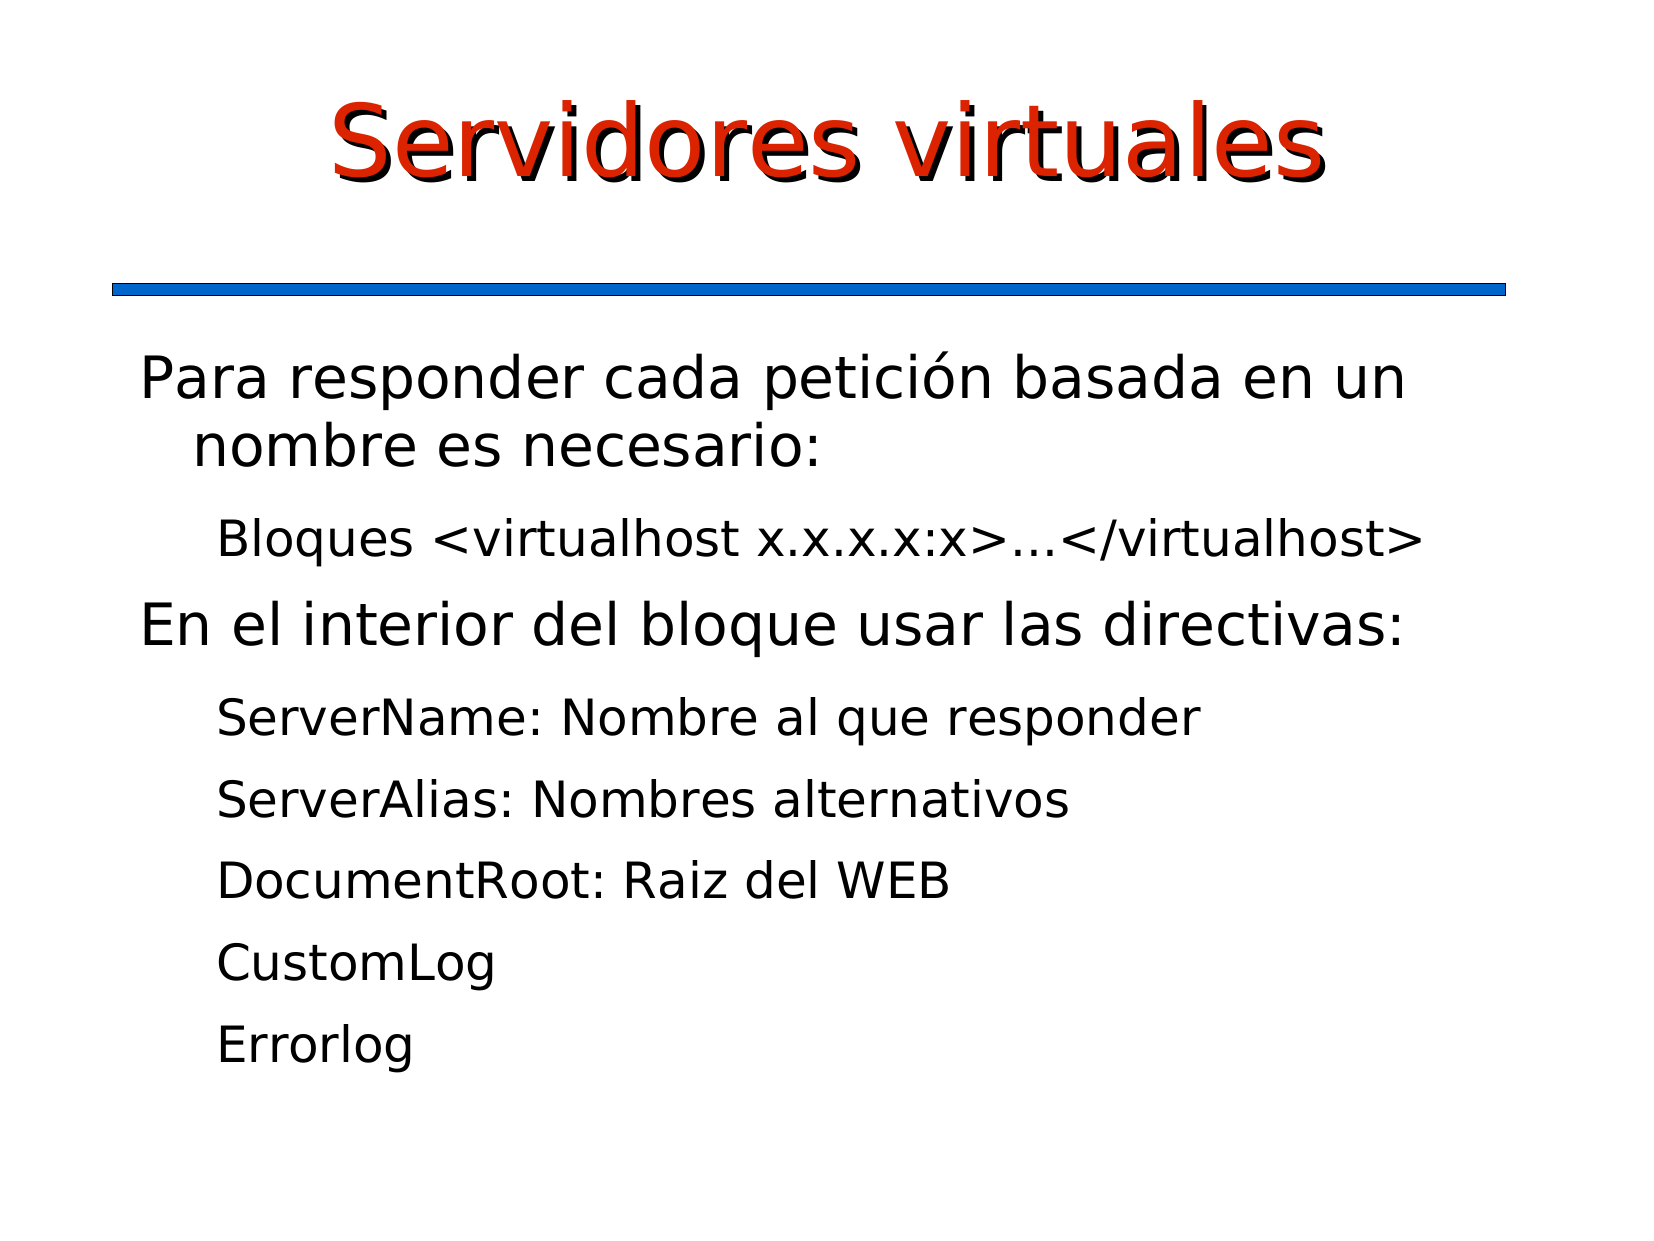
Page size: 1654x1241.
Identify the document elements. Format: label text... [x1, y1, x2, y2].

title Servidores virtuales [121, 37, 1534, 246]
list Para responder cada petición basada en un nombre es necesario: Bloques <virtualhost x.x.x.x:x>...</virtualhost> En el interior del bloque usar las directivas: ServerName: Nombre al que responder ServerAlias: Nombres alternativos DocumentRoot: Raiz del WEB CustomLog Errorlog [121, 344, 1534, 1127]
